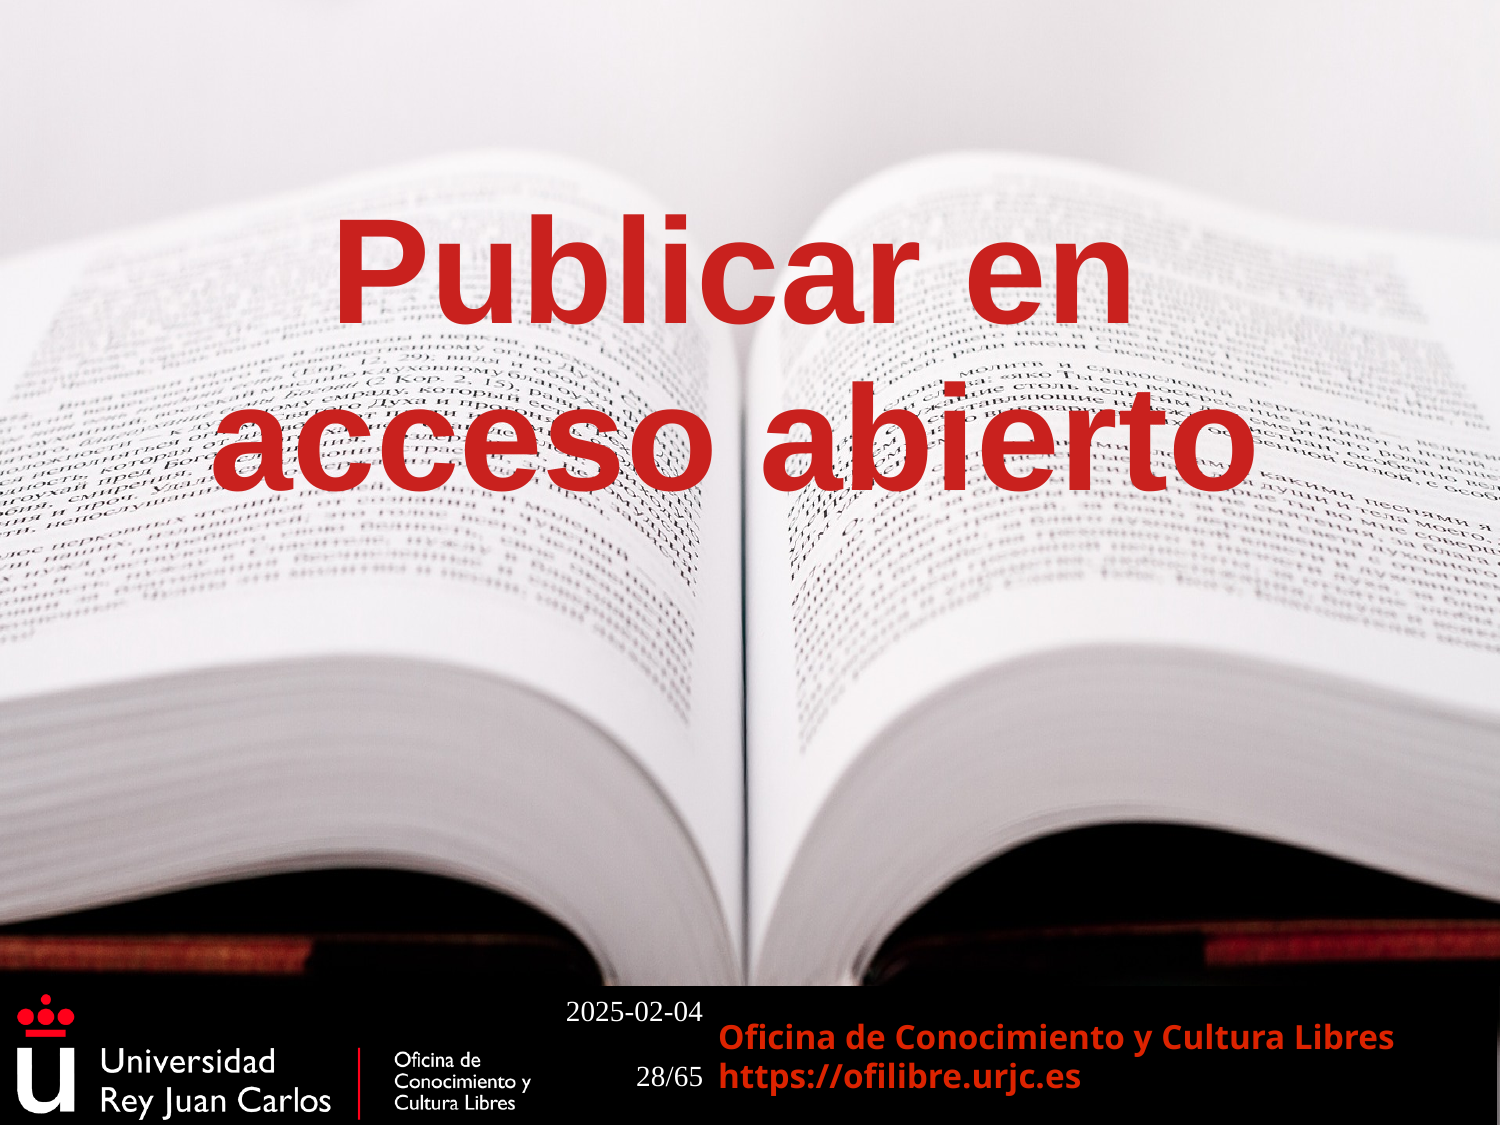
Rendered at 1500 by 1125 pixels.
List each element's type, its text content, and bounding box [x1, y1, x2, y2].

title [75, 389, 1425, 578]
text_box Publicar en acceso abierto [120, 179, 1351, 530]
picture [17, 994, 531, 1120]
picture [0, 0, 1500, 1125]
